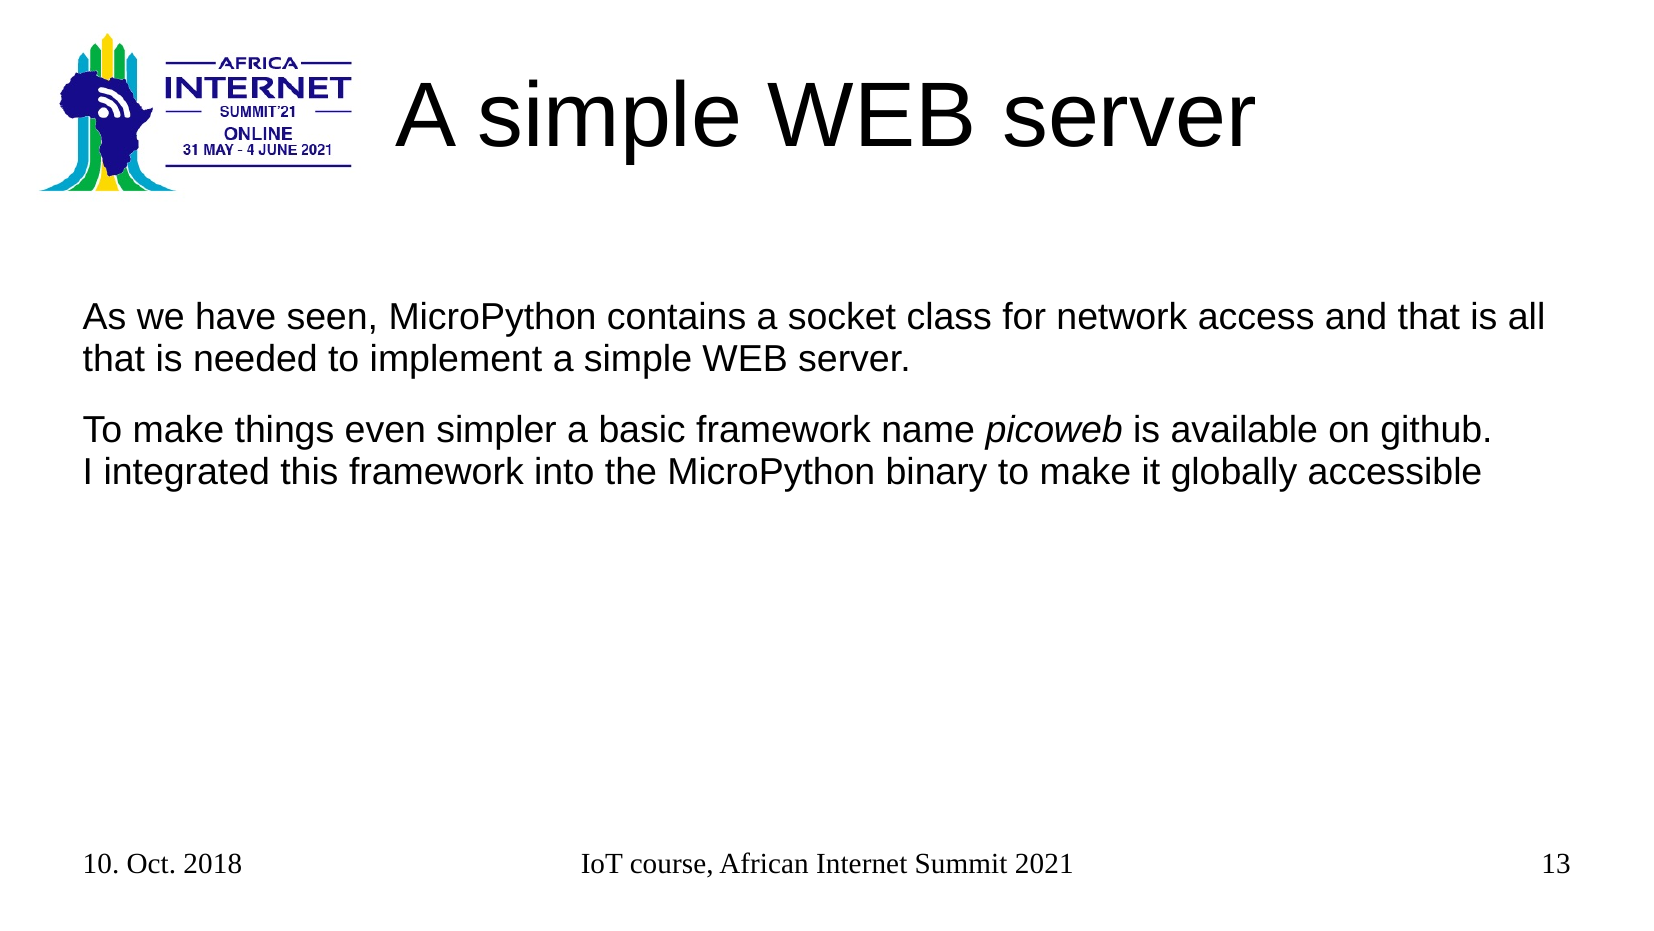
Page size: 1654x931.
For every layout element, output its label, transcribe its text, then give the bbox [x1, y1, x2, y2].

list As we have seen, MicroPython contains a socket class for network access and that is all that is needed to implement a simple WEB server. To make things even simpler a basic framework name picoweb is available on github. I integrated this framework into the MicroPython binary to make it globally accessible [82, 295, 1571, 758]
title A simple WEB server [82, 37, 1571, 193]
picture [9, 11, 384, 207]
